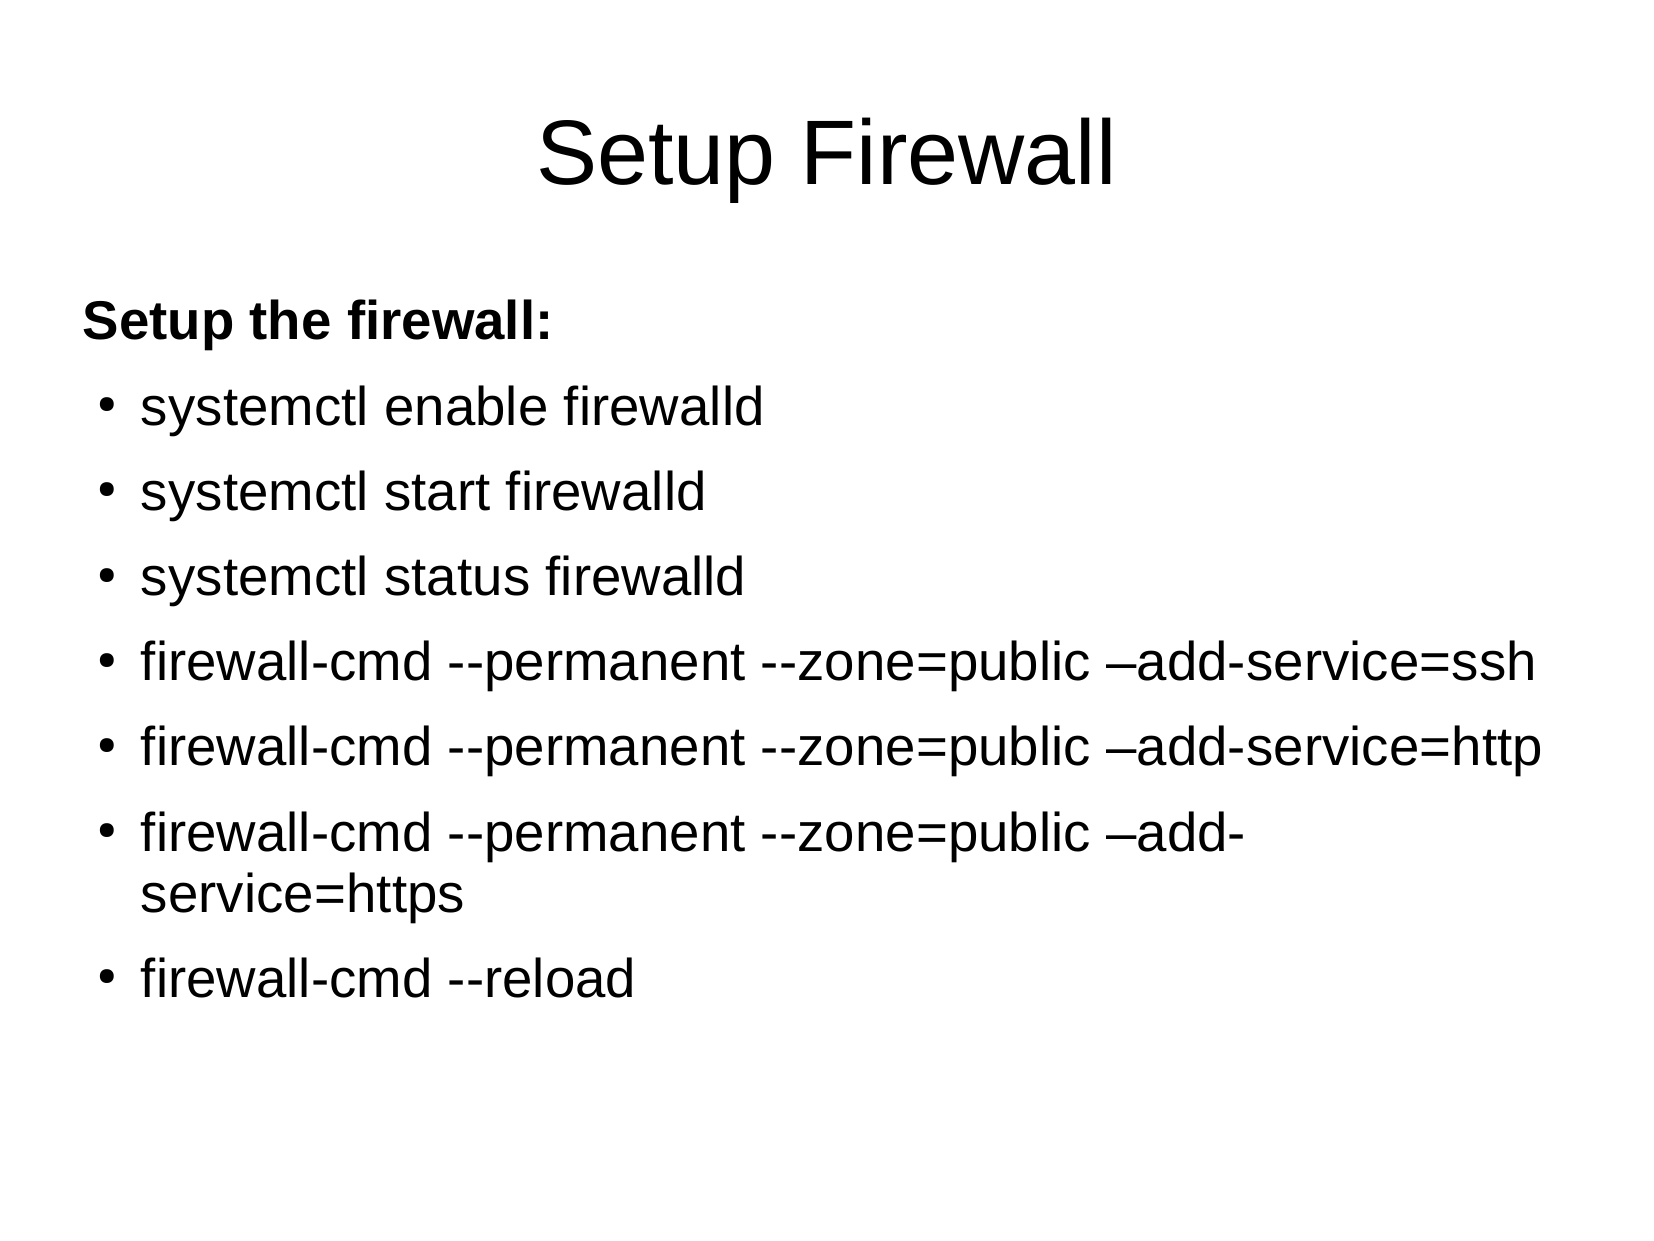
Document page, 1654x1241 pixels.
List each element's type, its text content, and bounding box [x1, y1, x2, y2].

list Setup the firewall: systemctl enable firewalld systemctl start firewalld systemctl status firewalld firewall-cmd --permanent --zone=public –add-service=ssh firewall-cmd --permanent --zone=public –add-service=http firewall-cmd --permanent --zone=public –add-service=https firewall-cmd --reload [82, 290, 1571, 1010]
title Setup Firewall [82, 49, 1571, 257]
